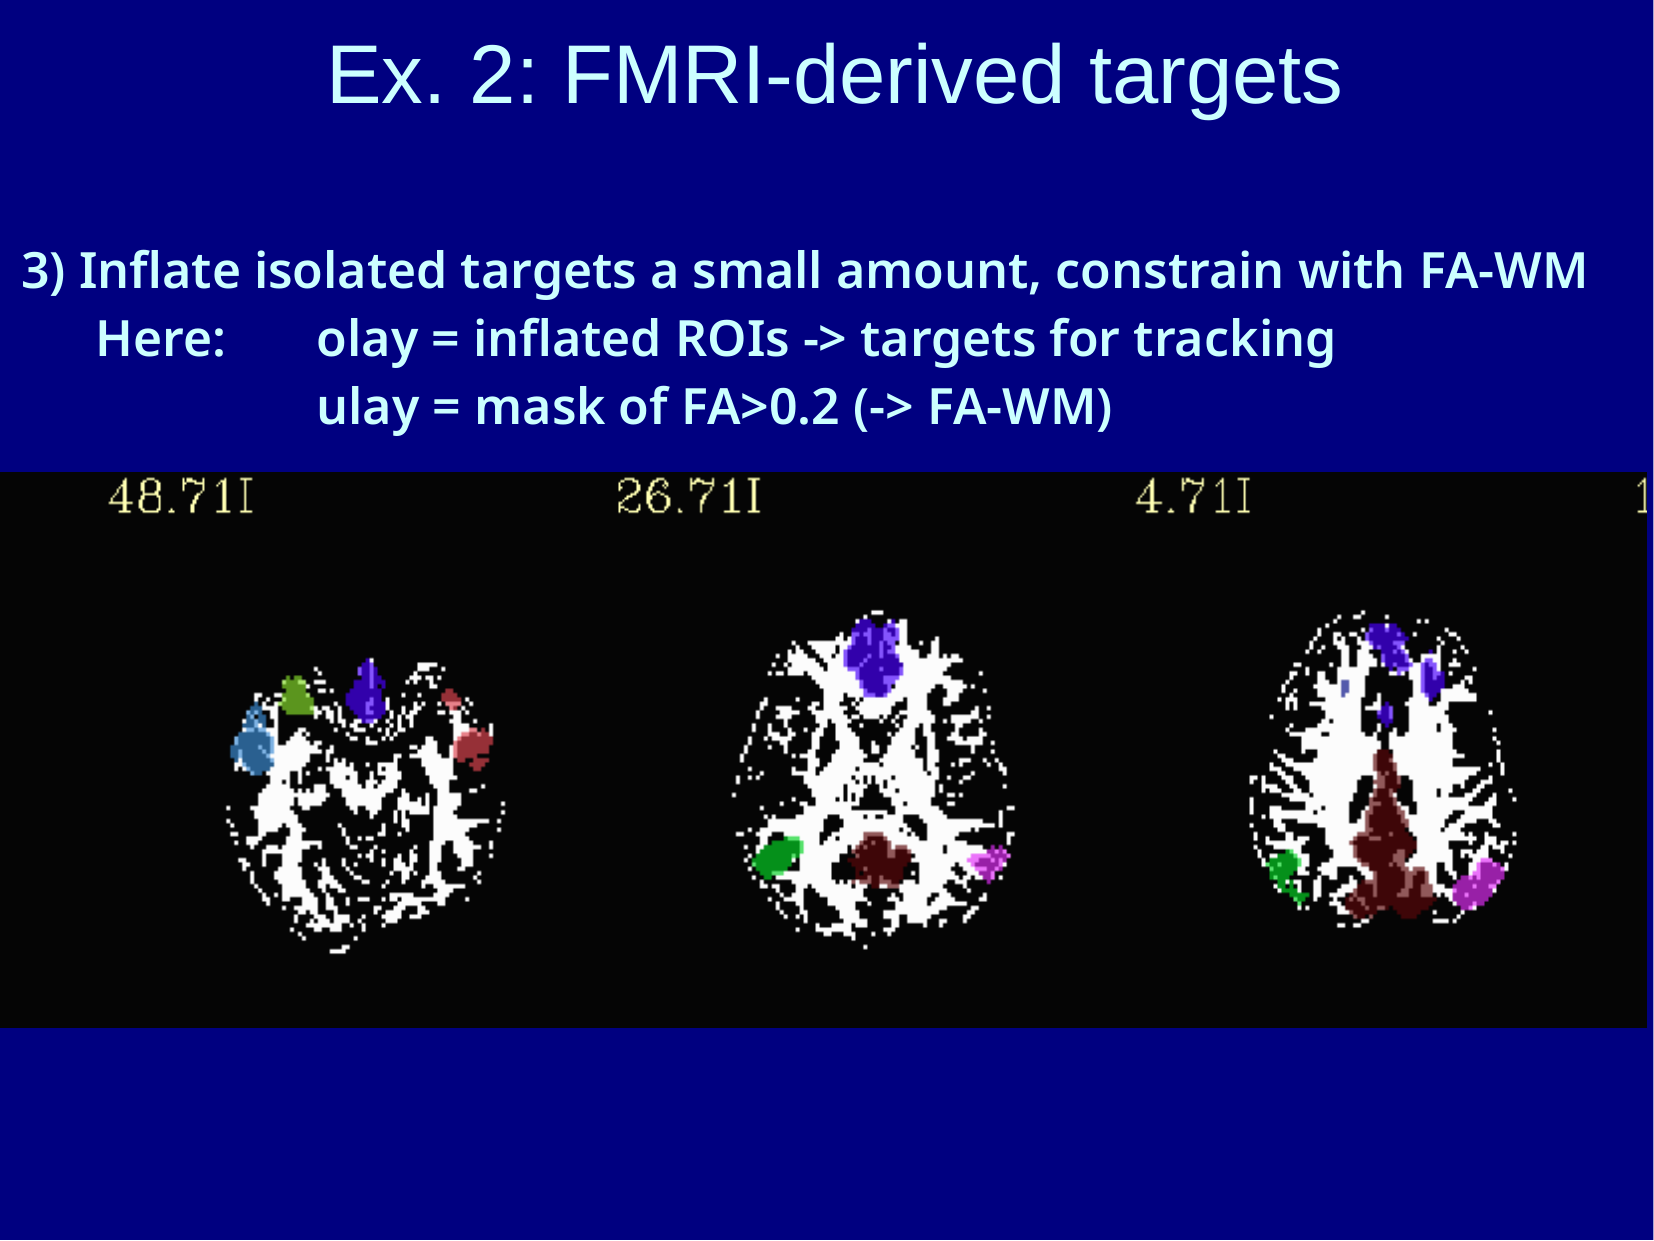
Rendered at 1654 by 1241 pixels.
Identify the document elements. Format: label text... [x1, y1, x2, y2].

picture [0, 472, 1647, 1028]
title Ex. 2: FMRI-derived targets [35, 7, 1636, 143]
text_box 3) Inflate isolated targets a small amount, constrain with FA-WM Here: olay = inflated ROIs -> targets for tracking ulay = mask of FA>0.2 (-> FA-WM) [6, 227, 1438, 418]
